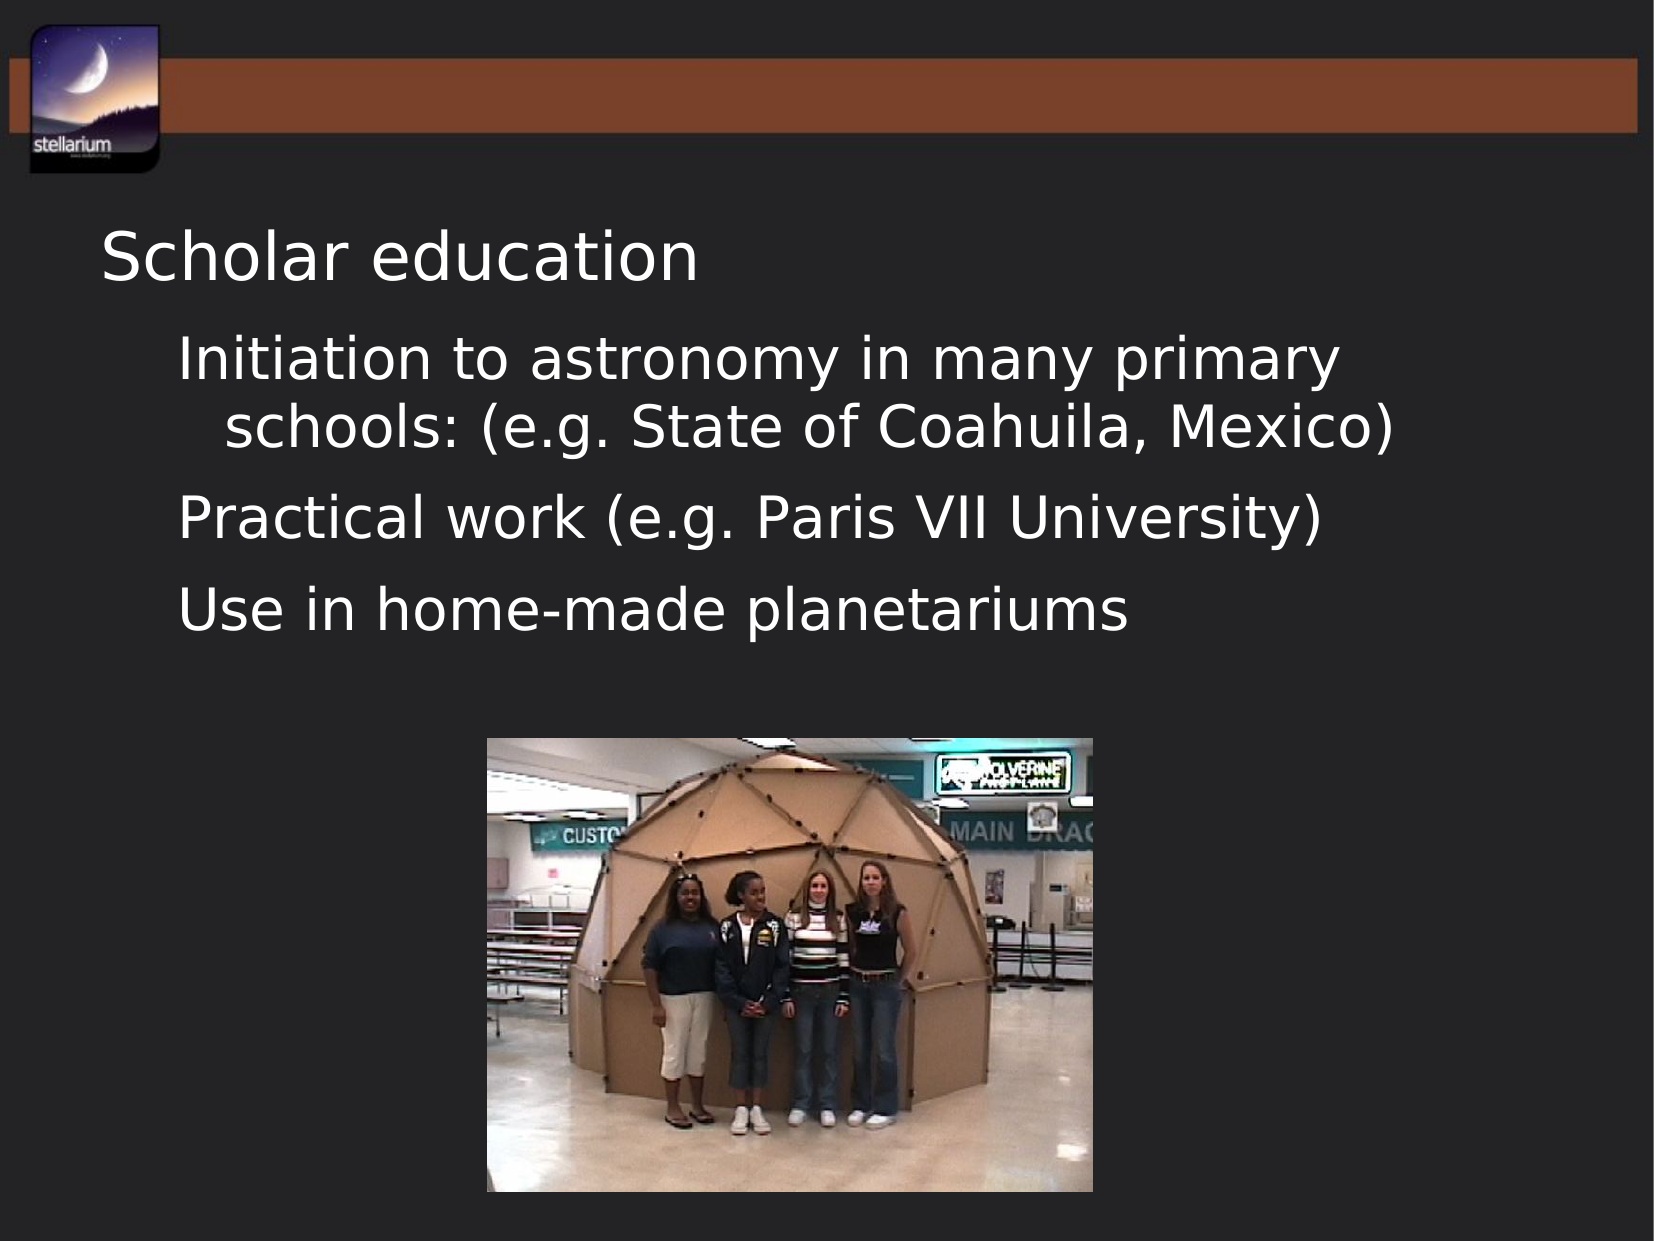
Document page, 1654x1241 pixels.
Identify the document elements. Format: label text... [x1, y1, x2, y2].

list Scholar education Initiation to astronomy in many primary schools: (e.g. State of Coahuila, Mexico) Practical work (e.g. Paris VII University) Use in home-made planetariums [82, 218, 1571, 1038]
picture [0, 0, 1654, 1241]
